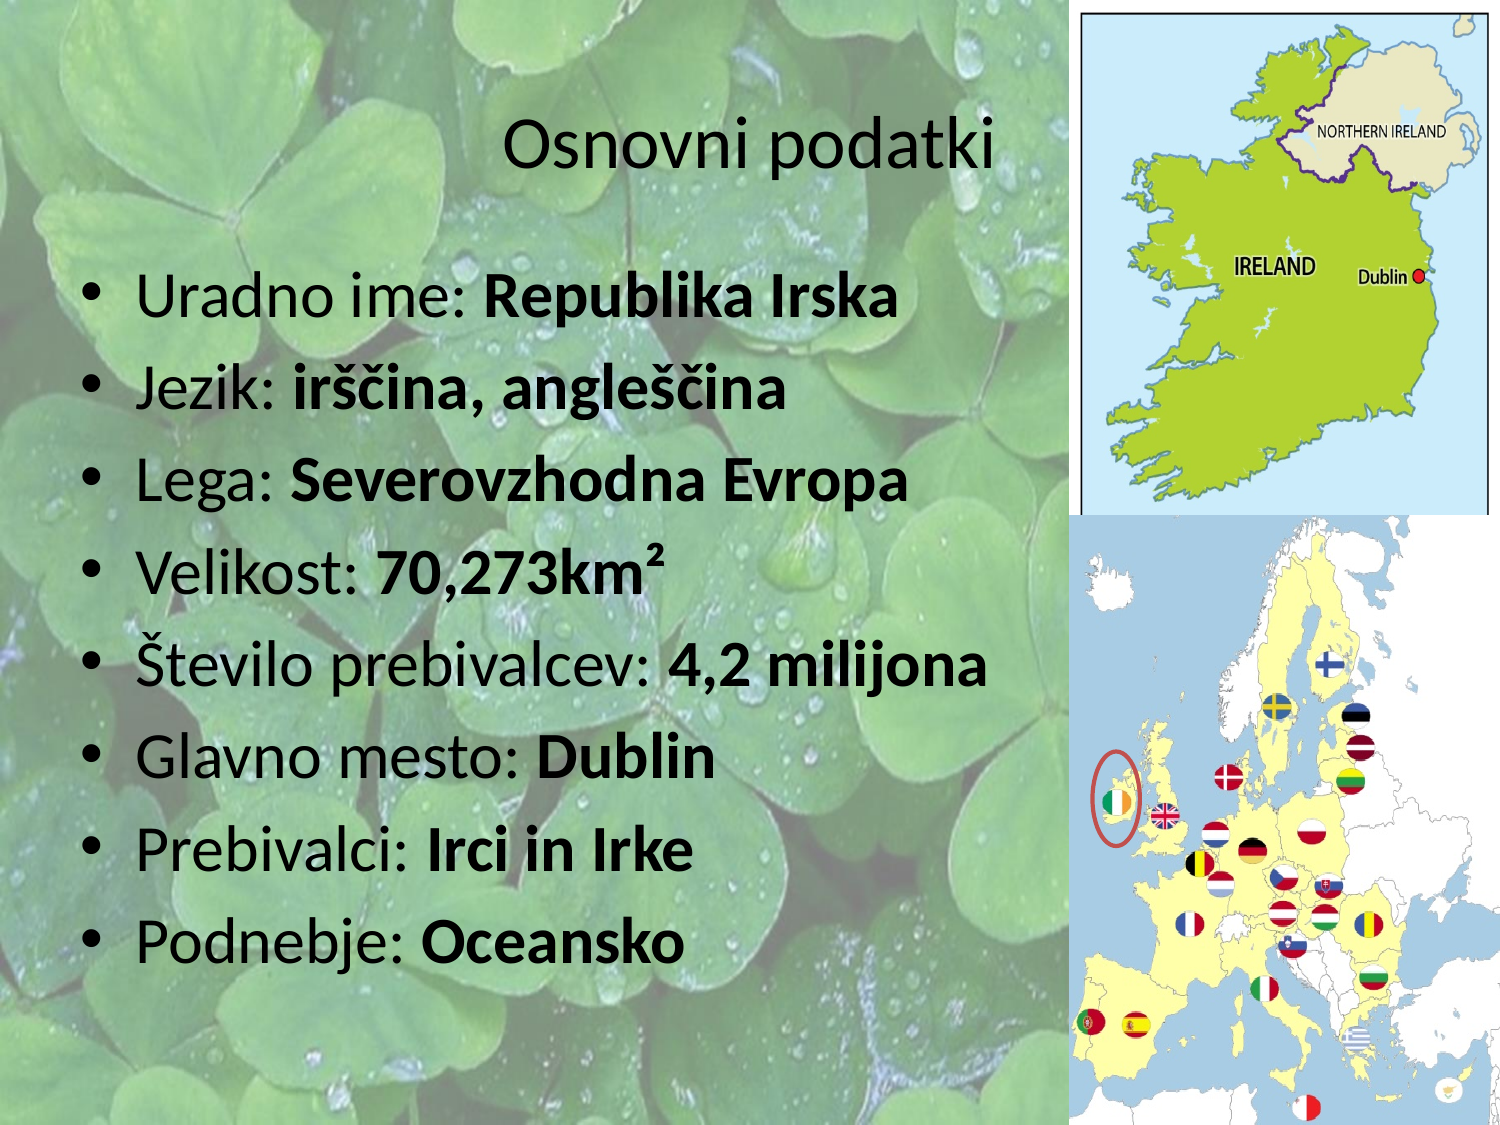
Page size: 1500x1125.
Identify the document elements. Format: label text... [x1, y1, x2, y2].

title Osnovni podatki [75, 45, 1069, 233]
list Uradno ime: Republika Irska Jezik: irščina, angleščina Lega: Severovzhodna Evropa Velikost: 70,273km² Število prebivalcev: 4,2 milijona Glavno mesto: Dublin Prebivalci: Irci in Irke Podnebje: Oceansko [64, 243, 1010, 1017]
picture [0, 0, 1500, 1125]
